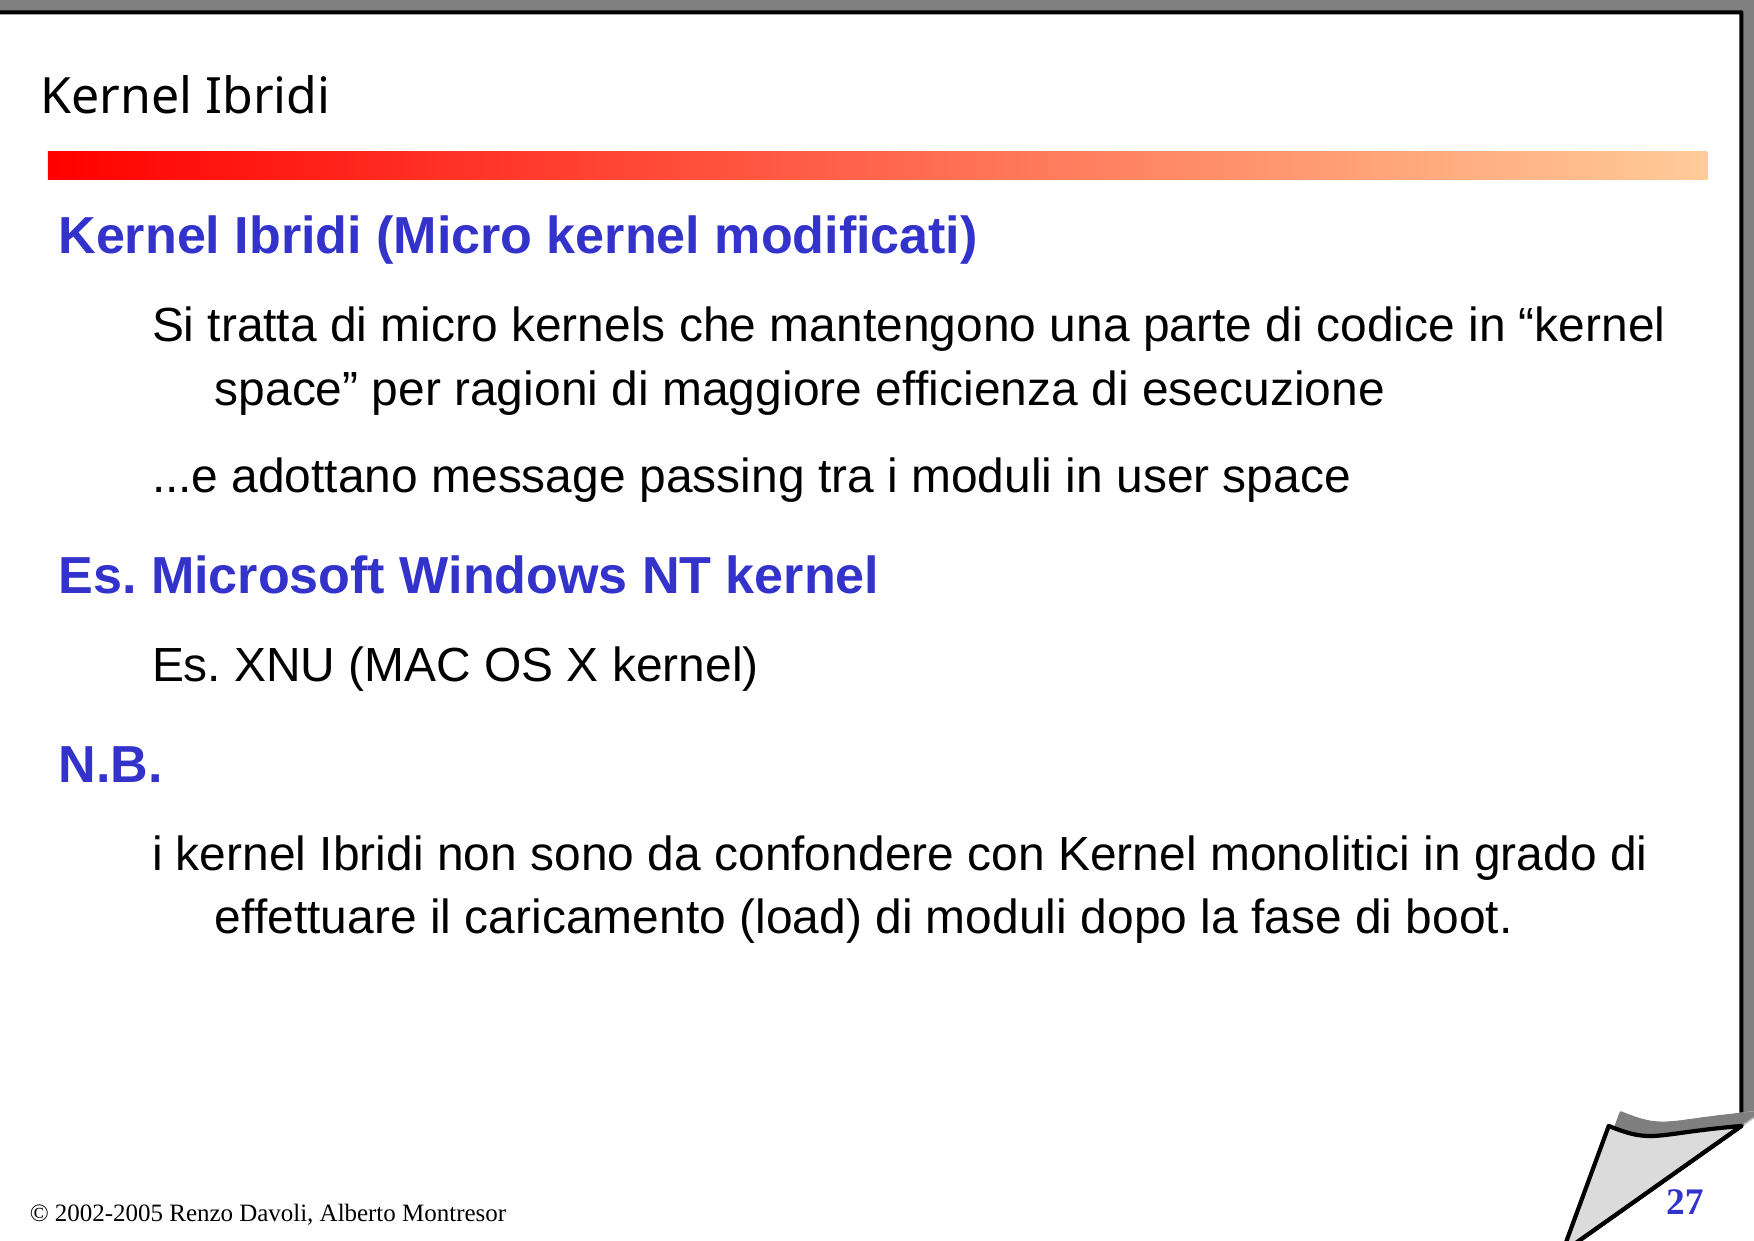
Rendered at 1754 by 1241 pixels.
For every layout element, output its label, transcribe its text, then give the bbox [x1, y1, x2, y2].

list Kernel Ibridi (Micro kernel modificati) Si tratta di micro kernels che mantengono una parte di codice in “kernel space” per ragioni di maggiore efficienza di esecuzione ...e adottano message passing tra i moduli in user space Es. Microsoft Windows NT kernel Es. XNU (MAC OS X kernel) N.B. i kernel Ibridi non sono da confondere con Kernel monolitici in grado di effettuare il caricamento (load) di moduli dopo la fase di boot. [58, 206, 1696, 1099]
title Kernel Ibridi [40, 49, 1714, 144]
